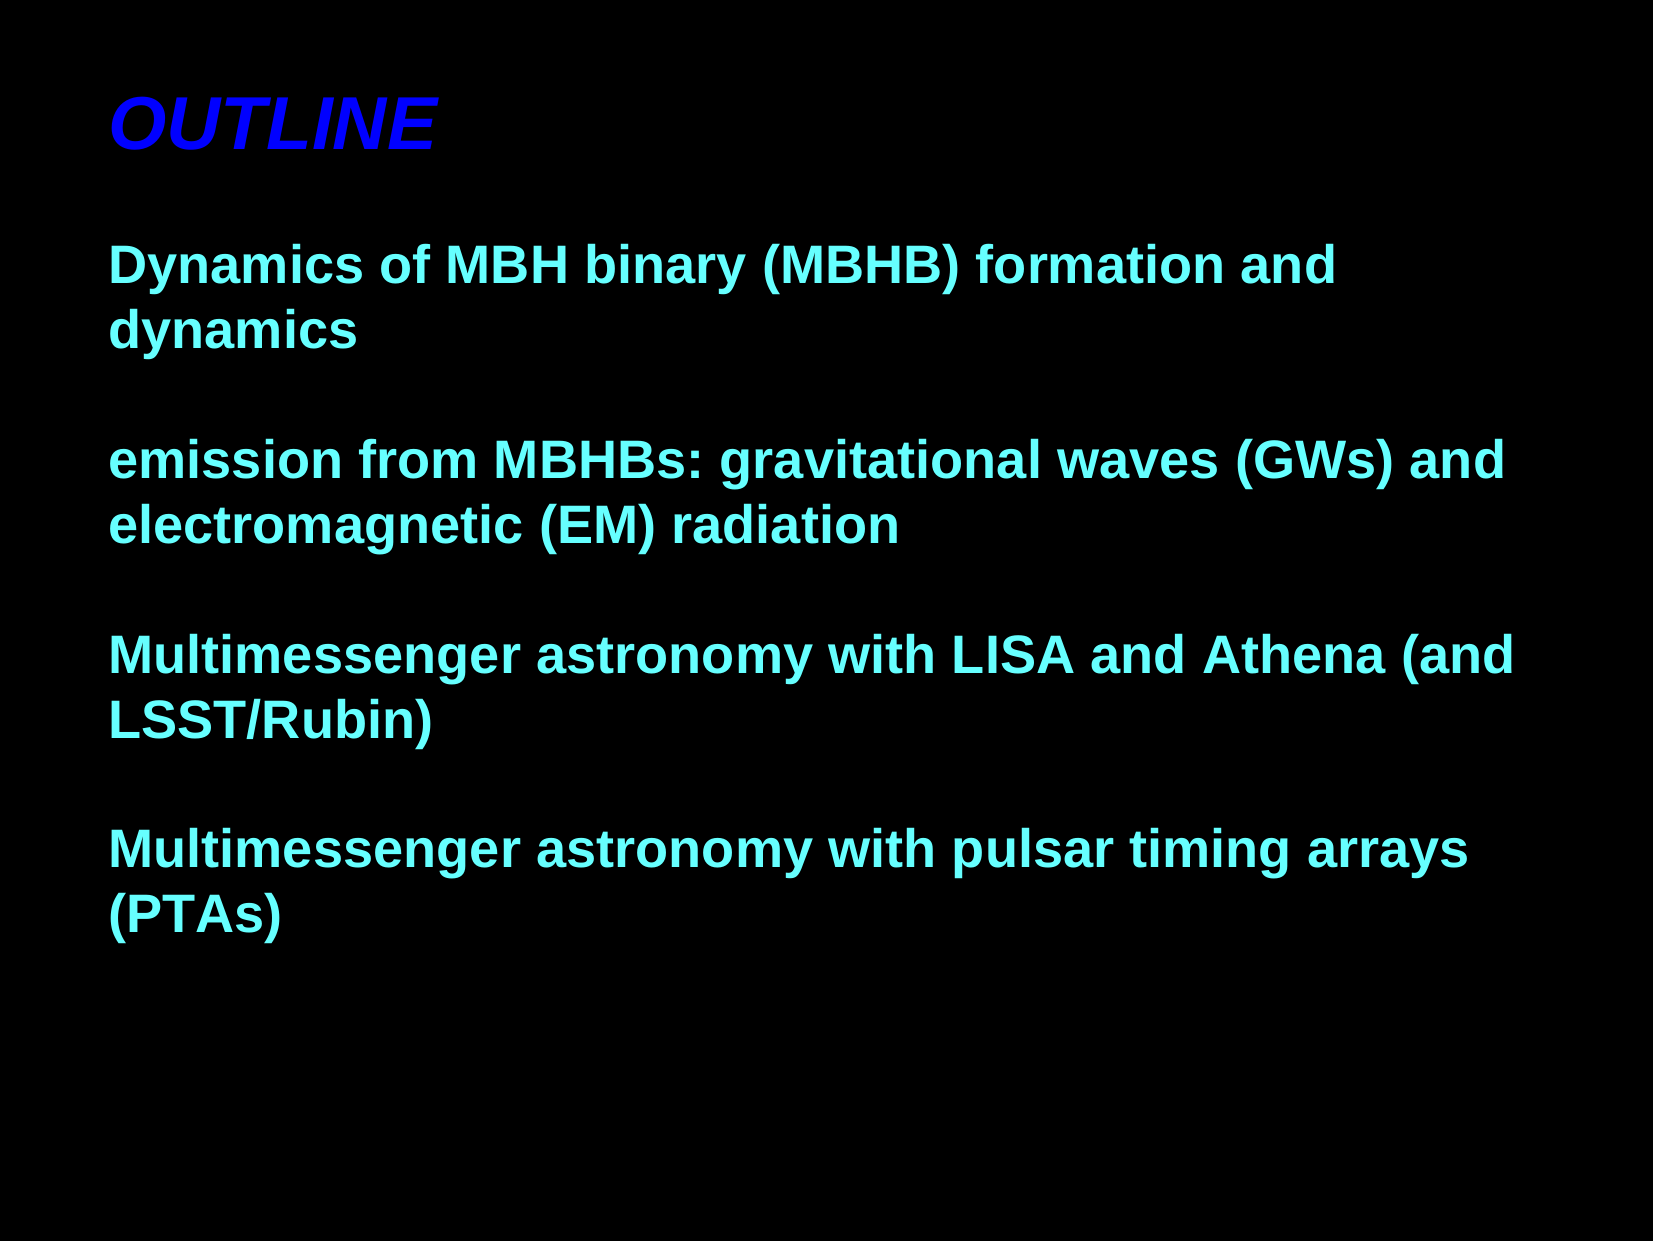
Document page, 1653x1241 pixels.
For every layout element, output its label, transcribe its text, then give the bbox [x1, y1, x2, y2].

text_box OUTLINE Dynamics of MBH binary (MBHB) formation and dynamics emission from MBHBs: gravitational waves (GWs) and electromagnetic (EM) radiation Multimessenger astronomy with LISA and Athena (and LSST/Rubin) Multimessenger astronomy with pulsar timing arrays (PTAs) [72, 116, 1530, 1009]
